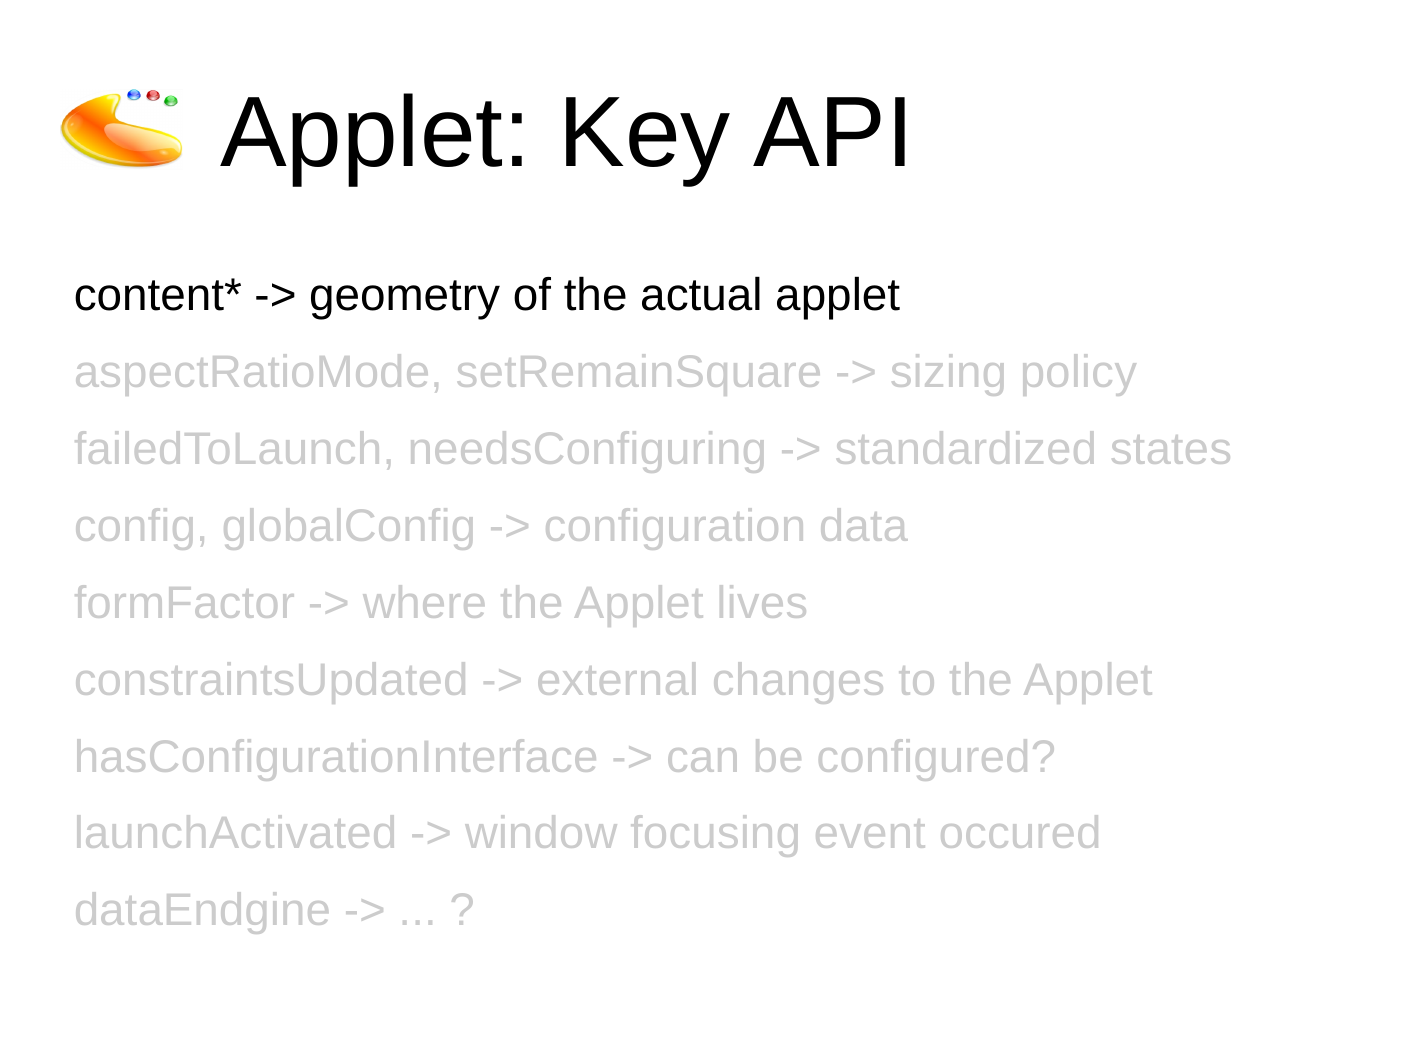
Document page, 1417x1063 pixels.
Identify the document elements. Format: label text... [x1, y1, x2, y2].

picture [60, 89, 183, 170]
text_box content* -> geometry of the actual applet aspectRatioMode, setRemainSquare -> sizing policy failedToLaunch, needsConfiguring -> standardized states config, globalConfig -> configuration data formFactor -> where the Applet lives constraintsUpdated -> external changes to the Applet hasConfigurationInterface -> can be configured? launchActivated -> window focusing event occured dataEndgine -> ... ? [59, 236, 1417, 1063]
text_box Applet: Key API [205, 68, 1358, 188]
